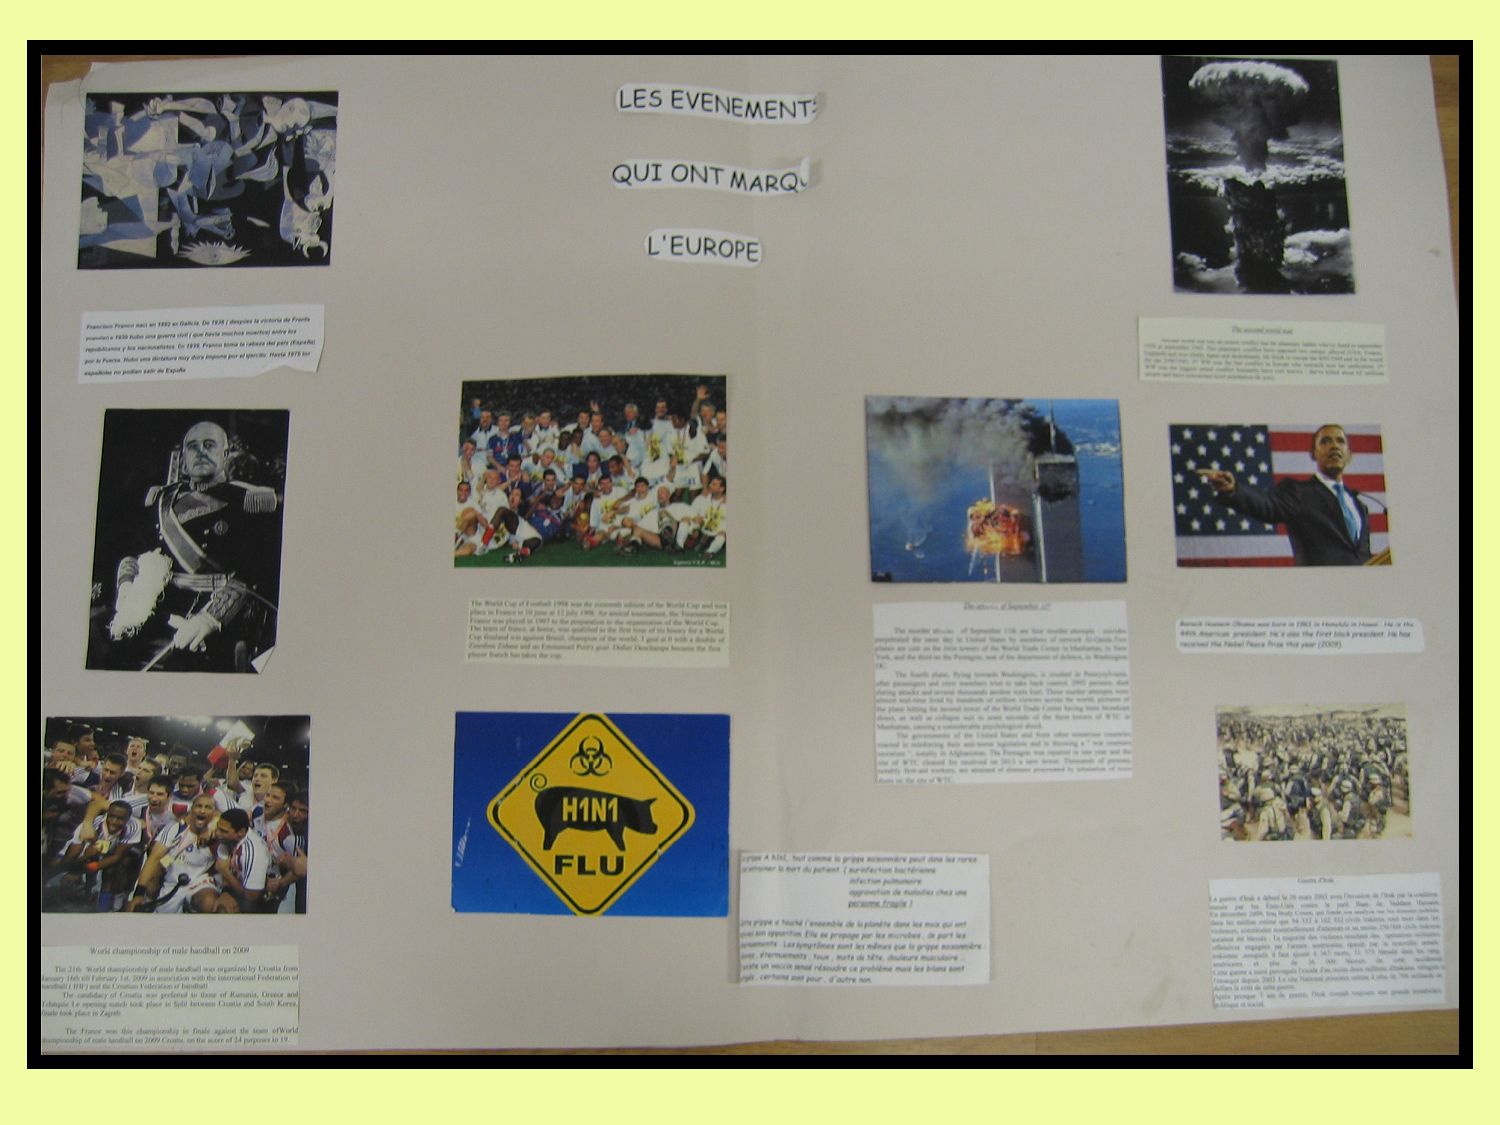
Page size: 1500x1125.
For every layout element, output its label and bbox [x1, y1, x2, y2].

picture [41, 54, 1459, 1055]
